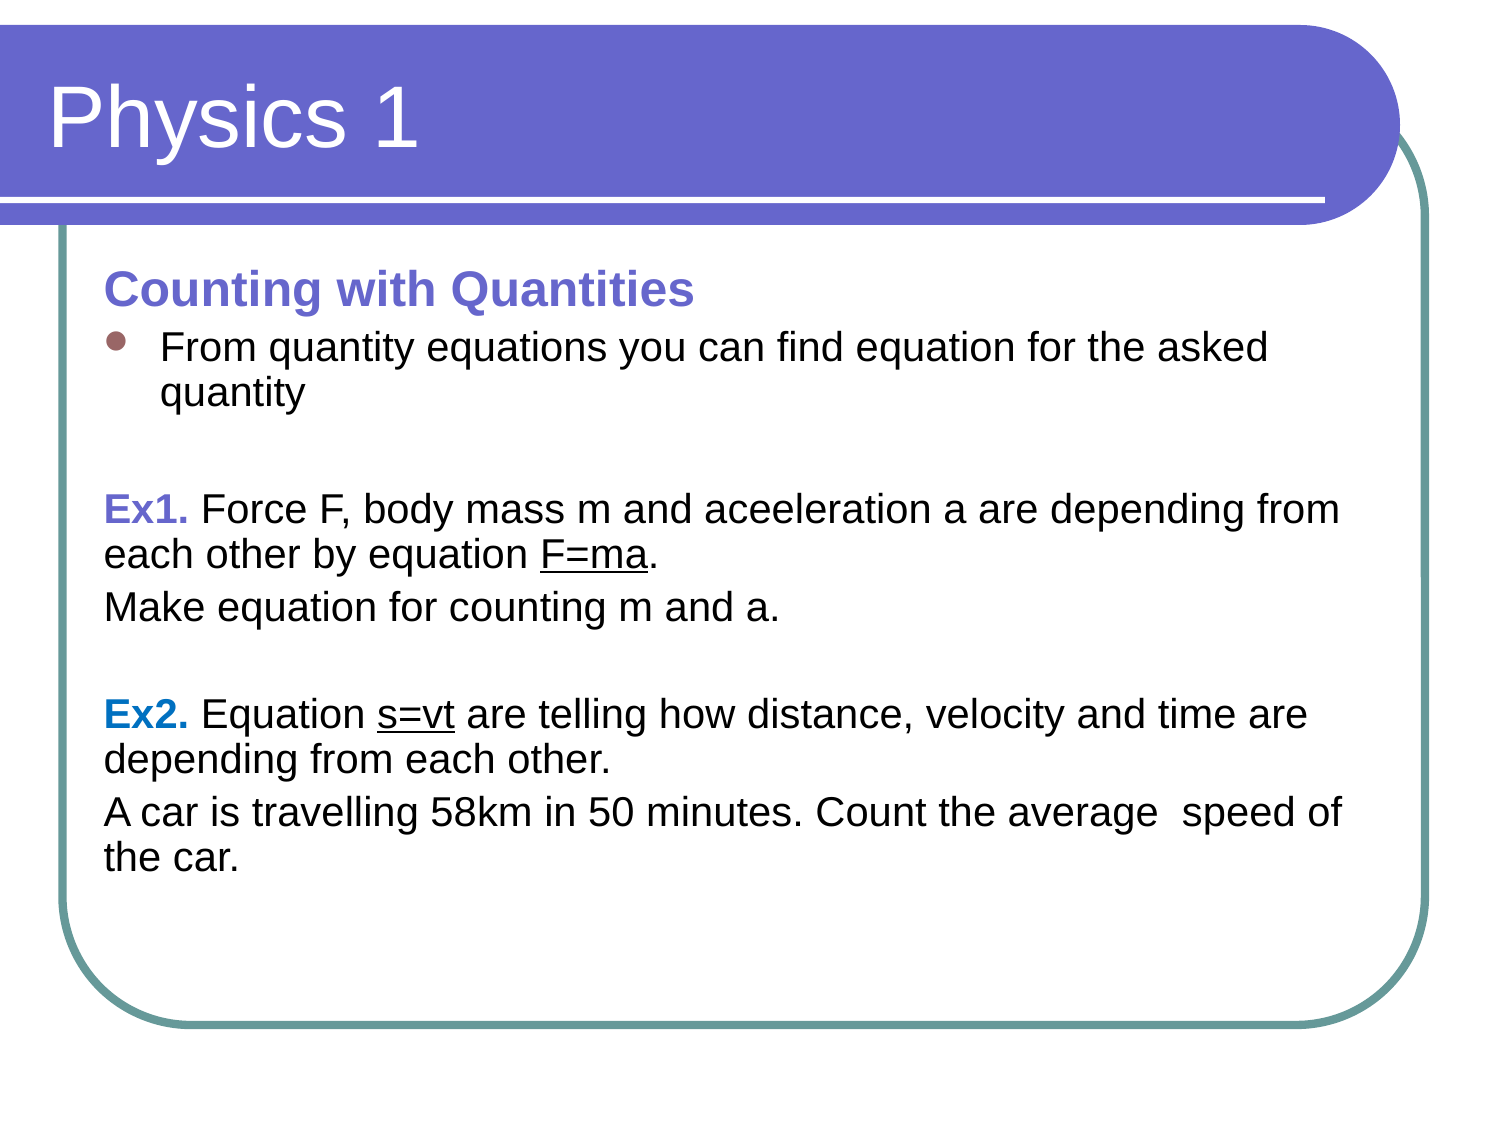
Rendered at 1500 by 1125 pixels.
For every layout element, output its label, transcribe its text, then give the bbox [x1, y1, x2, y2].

list Counting with Quantities From quantity equations you can find equation for the asked quantity Ex1. Force F, body mass m and aceeleration a are depending from each other by equation F=ma. Make equation for counting m and a. Ex2. Equation s=vt are telling how distance, velocity and time are depending from each other. A car is travelling 58km in 50 minutes. Count the average speed of the car. [88, 255, 1389, 981]
title Physics 1 [32, 37, 1347, 188]
